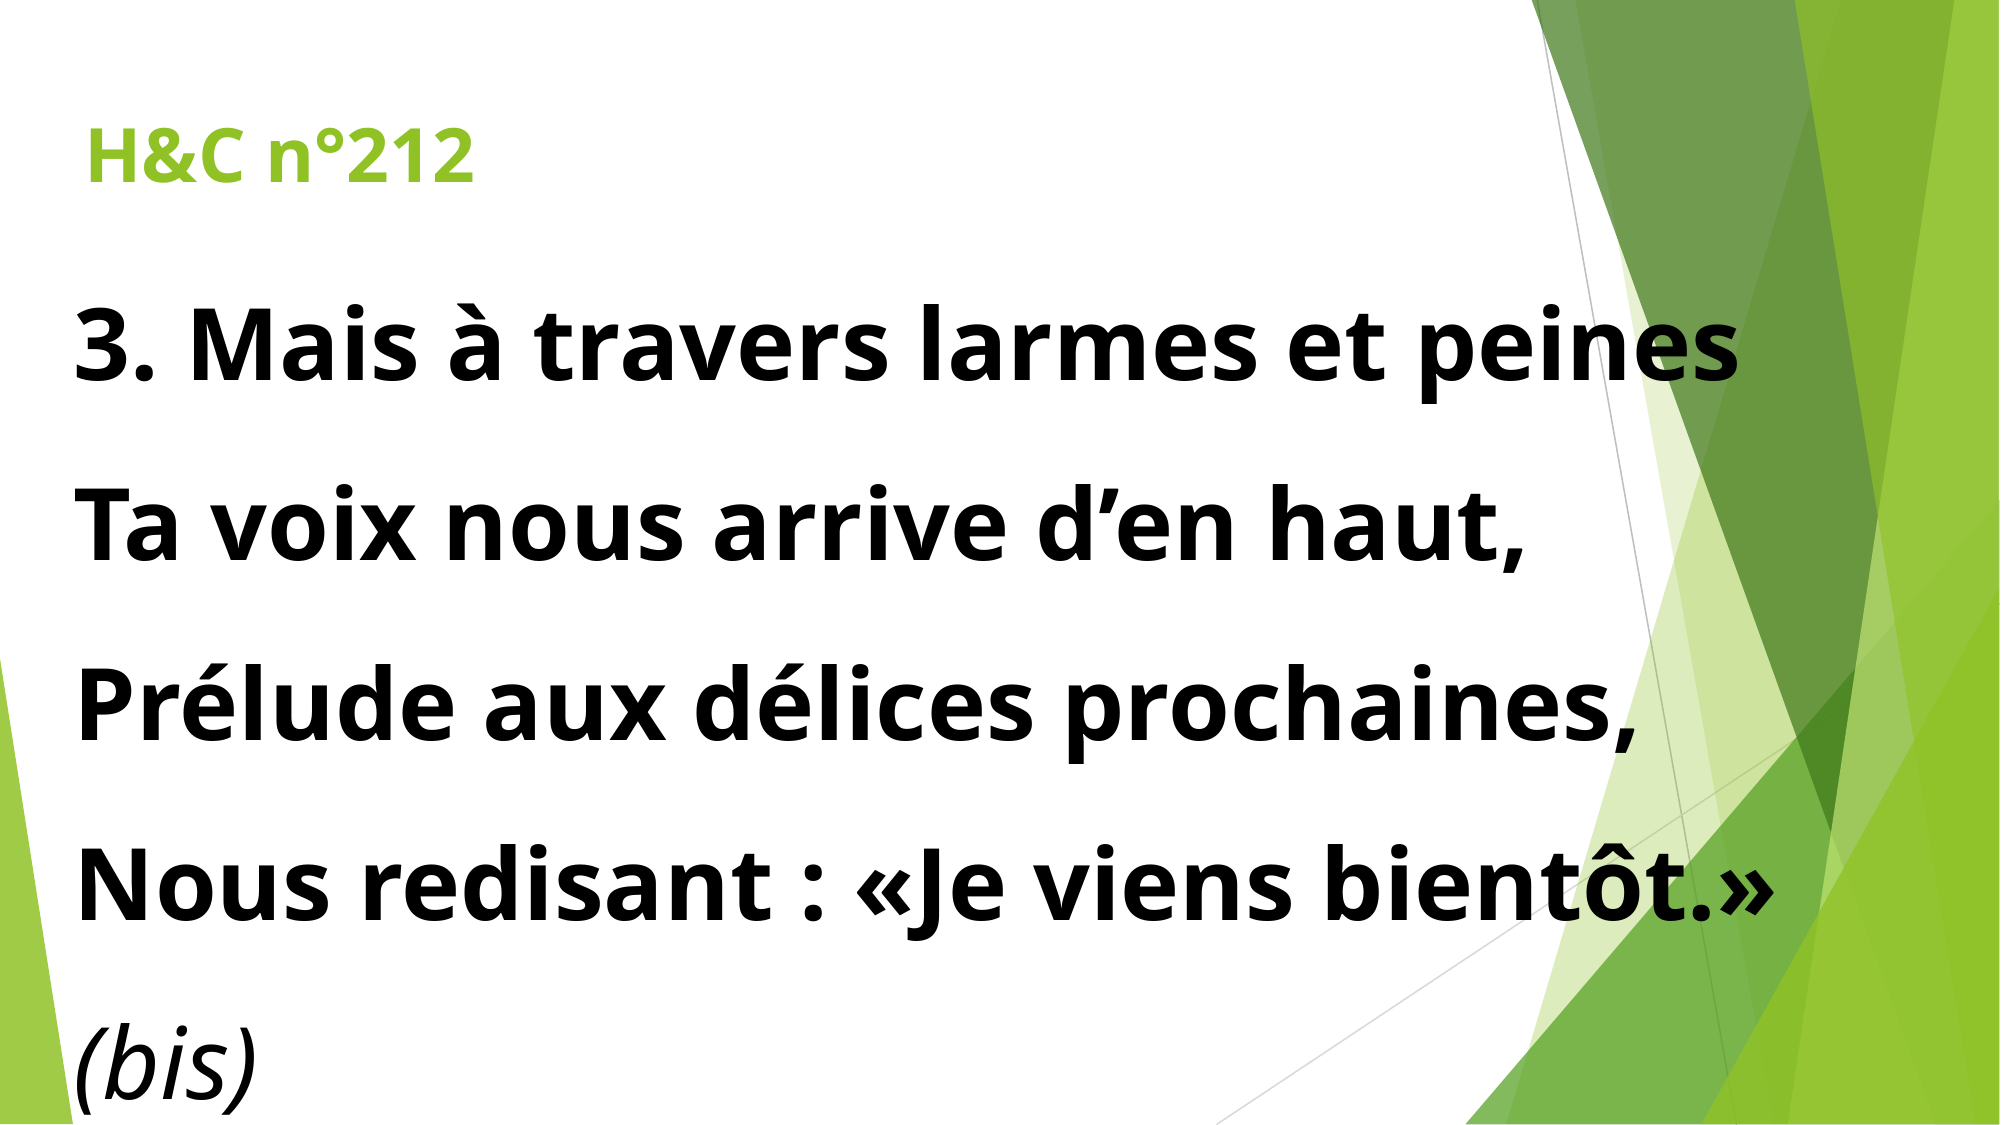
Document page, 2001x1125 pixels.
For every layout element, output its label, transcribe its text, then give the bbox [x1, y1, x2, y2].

text_box 3. Mais à travers larmes et peines Ta voix nous arrive d’en haut, Prélude aux délices prochaines, Nous redisant : «Je viens bientôt.» (bis) [59, 213, 1973, 1037]
text_box H&C n°212 [69, 99, 1520, 213]
